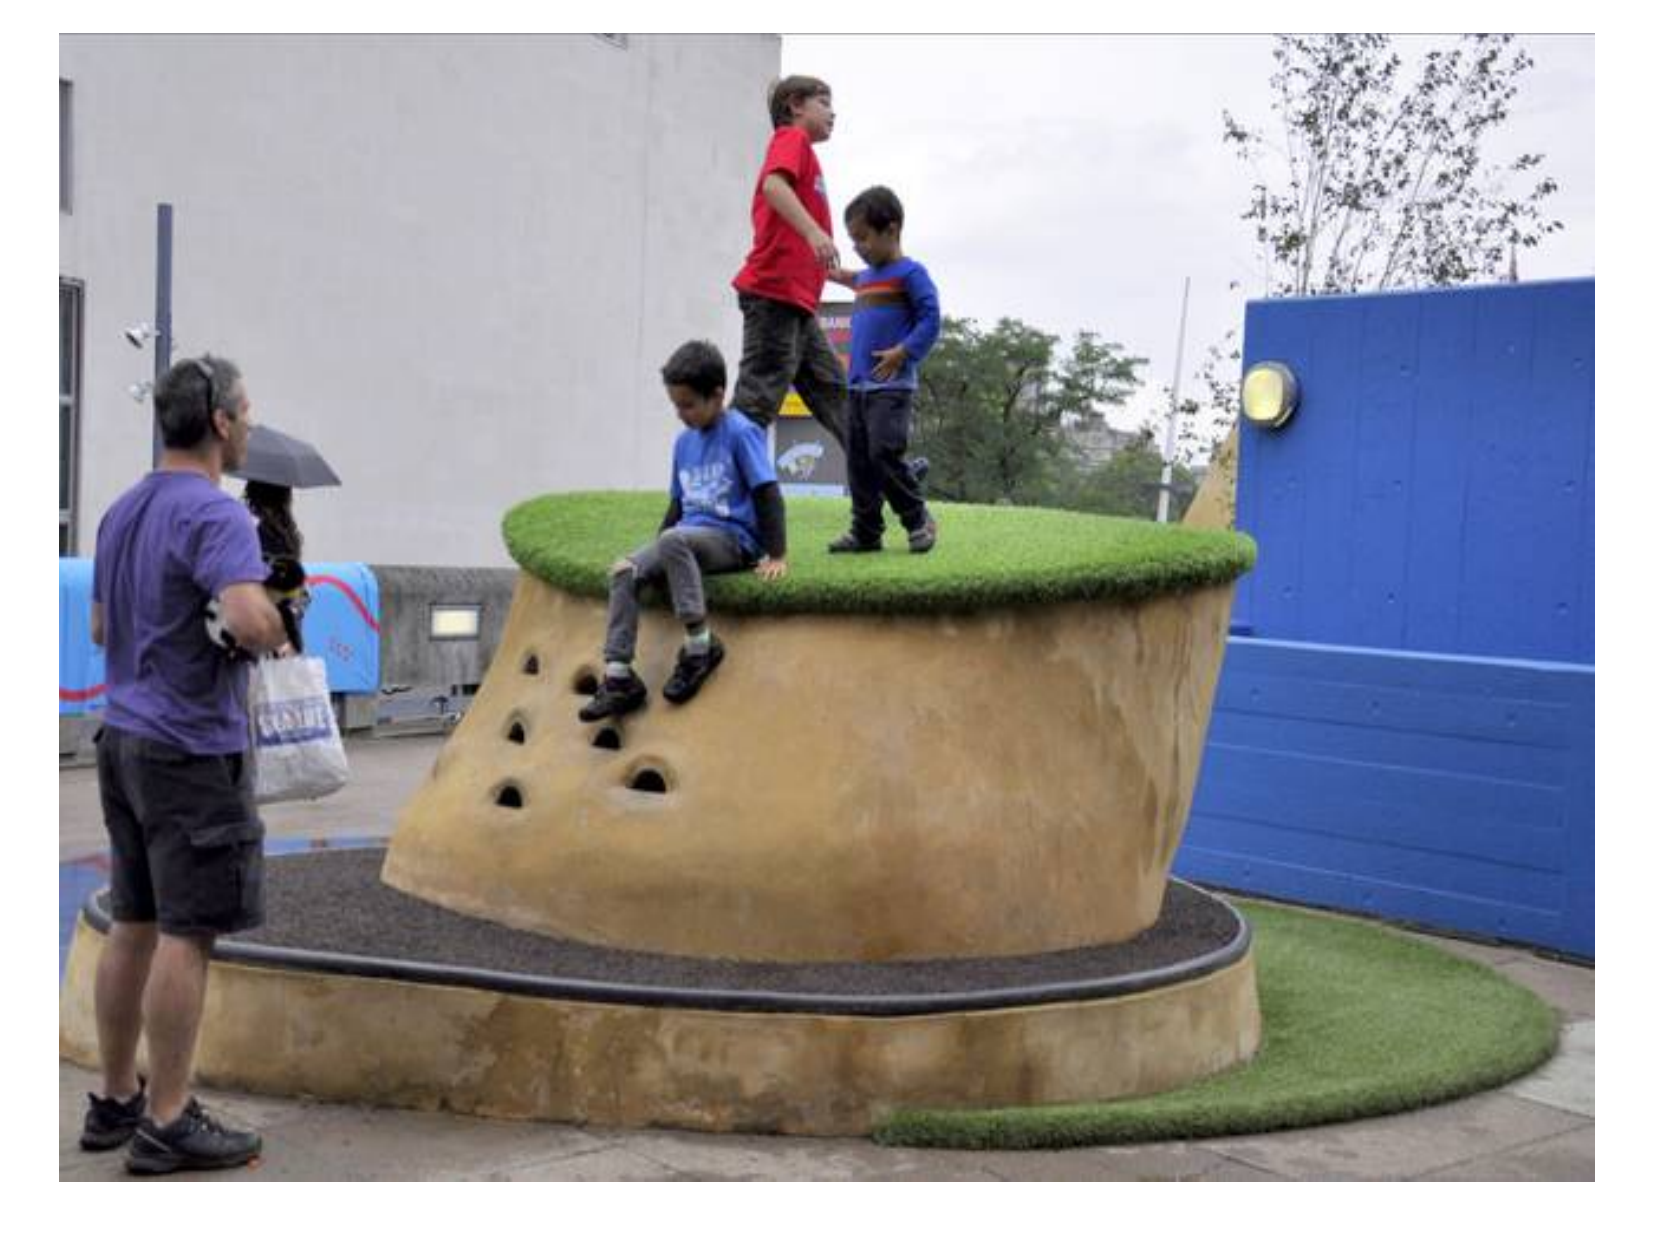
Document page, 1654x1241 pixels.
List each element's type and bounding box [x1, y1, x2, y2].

picture [59, 33, 1595, 1182]
